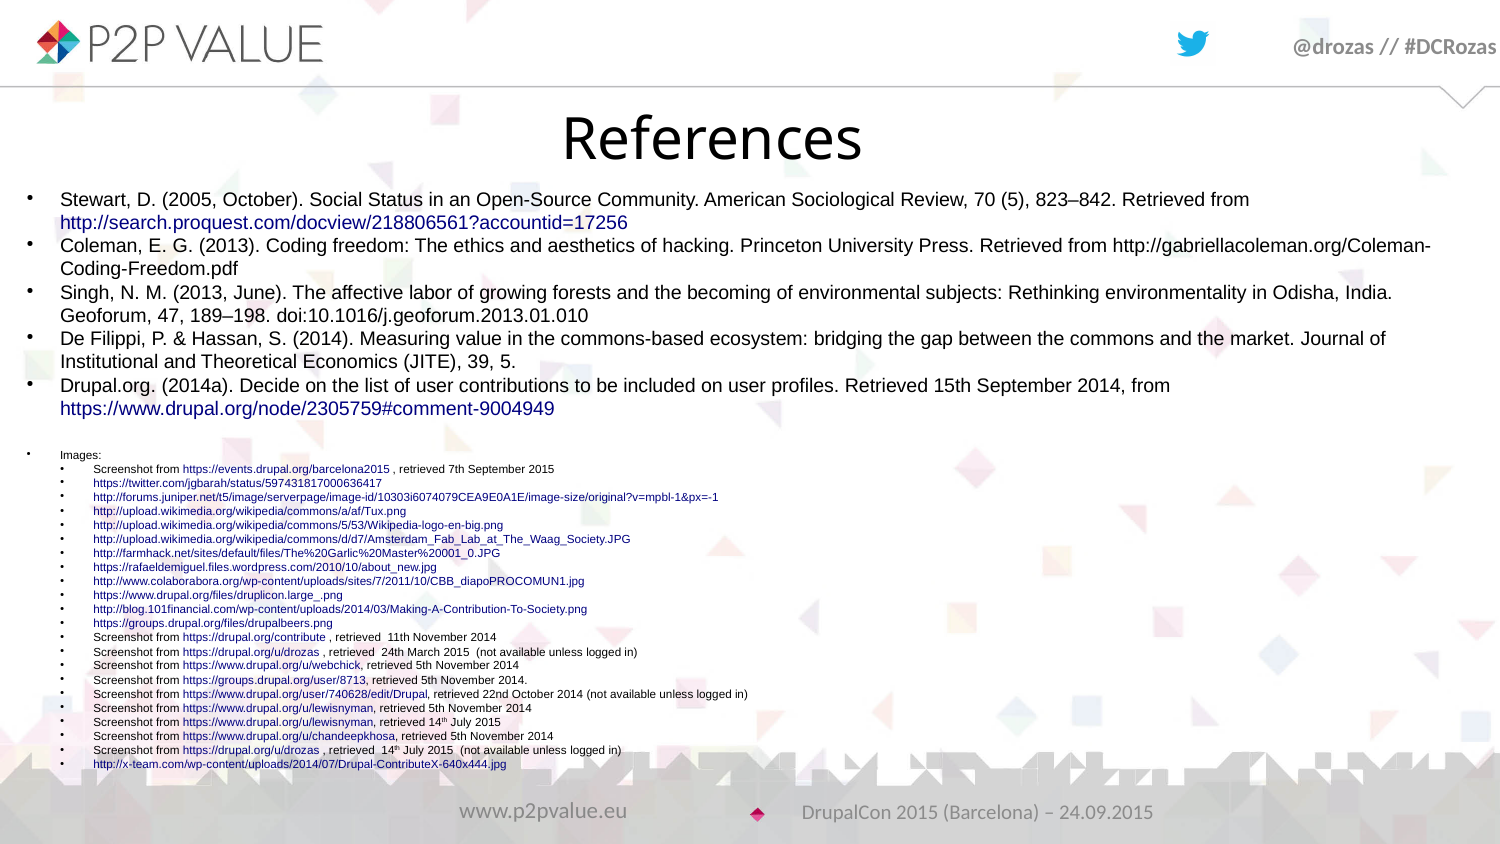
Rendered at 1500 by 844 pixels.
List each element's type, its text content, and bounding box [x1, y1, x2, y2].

text_box DrupalCon 2015 (Barcelona) – 24.09.2015 [788, 788, 1481, 834]
text_box @drozas // #DCRozas [1170, 15, 1500, 76]
subtitle Stewart, D. (2005, October). Social Status in an Open-Source Community. American Sociological Review, 70 (5), 823–842. Retrieved from http://search.proquest.com/docview/218806561?accountid=17256 Coleman, E. G. (2013). Coding freedom: The ethics and aesthetics of hacking. Princeton University Press. Retrieved from http://gabriellacoleman.org/Coleman- Coding-Freedom.pdf Singh, N. M. (2013, June). The affective labor of growing forests and the becoming of environmental subjects: Rethinking environmentality in Odisha, India. Geoforum, 47, 189–198. doi:10.1016/j.geoforum.2013.01.010 De Filippi, P. & Hassan, S. (2014). Measuring value in the commons-based ecosystem: bridging the gap between the commons and the market. Journal of Institutional and Theoretical Economics (JITE), 39, 5. Drupal.org. (2014a). Decide on the list of user contributions to be included on user profiles. Retrieved 15th September 2014, from https://www.drupal.org/node/2305759#comment-9004949 Images: Screenshot from https://events.drupal.org/barcelona2015 , retrieved 7th September 2015 https://twitter.com/jgbarah/status/597431817000636417 http://forums.juniper.net/t5/image/serverpage/image-id/10303i6074079CEA9E0A1E/image-size/original?v=mpbl-1&px=-1 http://upload.wikimedia.org/wikipedia/commons/a/af/Tux.png http://upload.wikimedia.org/wikipedia/commons/5/53/Wikipedia-logo-en-big.png http://upload.wikimedia.org/wikipedia/commons/d/d7/Amsterdam_Fab_Lab_at_The_Waag_Society.JPG http://farmhack.net/sites/default/files/The%20Garlic%20Master%20001_0.JPG https://rafaeldemiguel.files.wordpress.com/2010/10/about_new.jpg http://www.colaborabora.org/wp-content/uploads/sites/7/2011/10/CBB_diapoPROCOMUN1.jpg https://www.drupal.org/files/druplicon.large_.png http://blog.101financial.com/wp-content/uploads/2014/03/Making-A-Contribution-To-Society.png https://groups.drupal.org/files/drupalbeers.png Screenshot from https://drupal.org/contribute , retrieved 11th November 2014 Screenshot from https://drupal.org/u/drozas , retrieved 24th March 2015 (not available unless logged in) Screenshot from https://www.drupal.org/u/webchick, retrieved 5th November 2014 Screenshot from https://groups.drupal.org/user/8713, retrieved 5th November 2014. Screenshot from https://www.drupal.org/user/740628/edit/Drupal, retrieved 22nd October 2014 (not available unless logged in) Screenshot from https://www.drupal.org/u/lewisnyman, retrieved 5th November 2014 Screenshot from https://www.drupal.org/u/lewisnyman, retrieved 14th July 2015 Screenshot from https://www.drupal.org/u/chandeepkhosa, retrieved 5th November 2014 Screenshot from https://drupal.org/u/drozas , retrieved 14th July 2015 (not available unless logged in) http://x-team.com/wp-content/uploads/2014/07/Drupal-ContributeX-640x444.jpg [13, 180, 1494, 781]
text_box www.p2pvalue.eu [453, 789, 672, 829]
picture [0, 0, 1500, 844]
title References [60, 92, 1366, 180]
